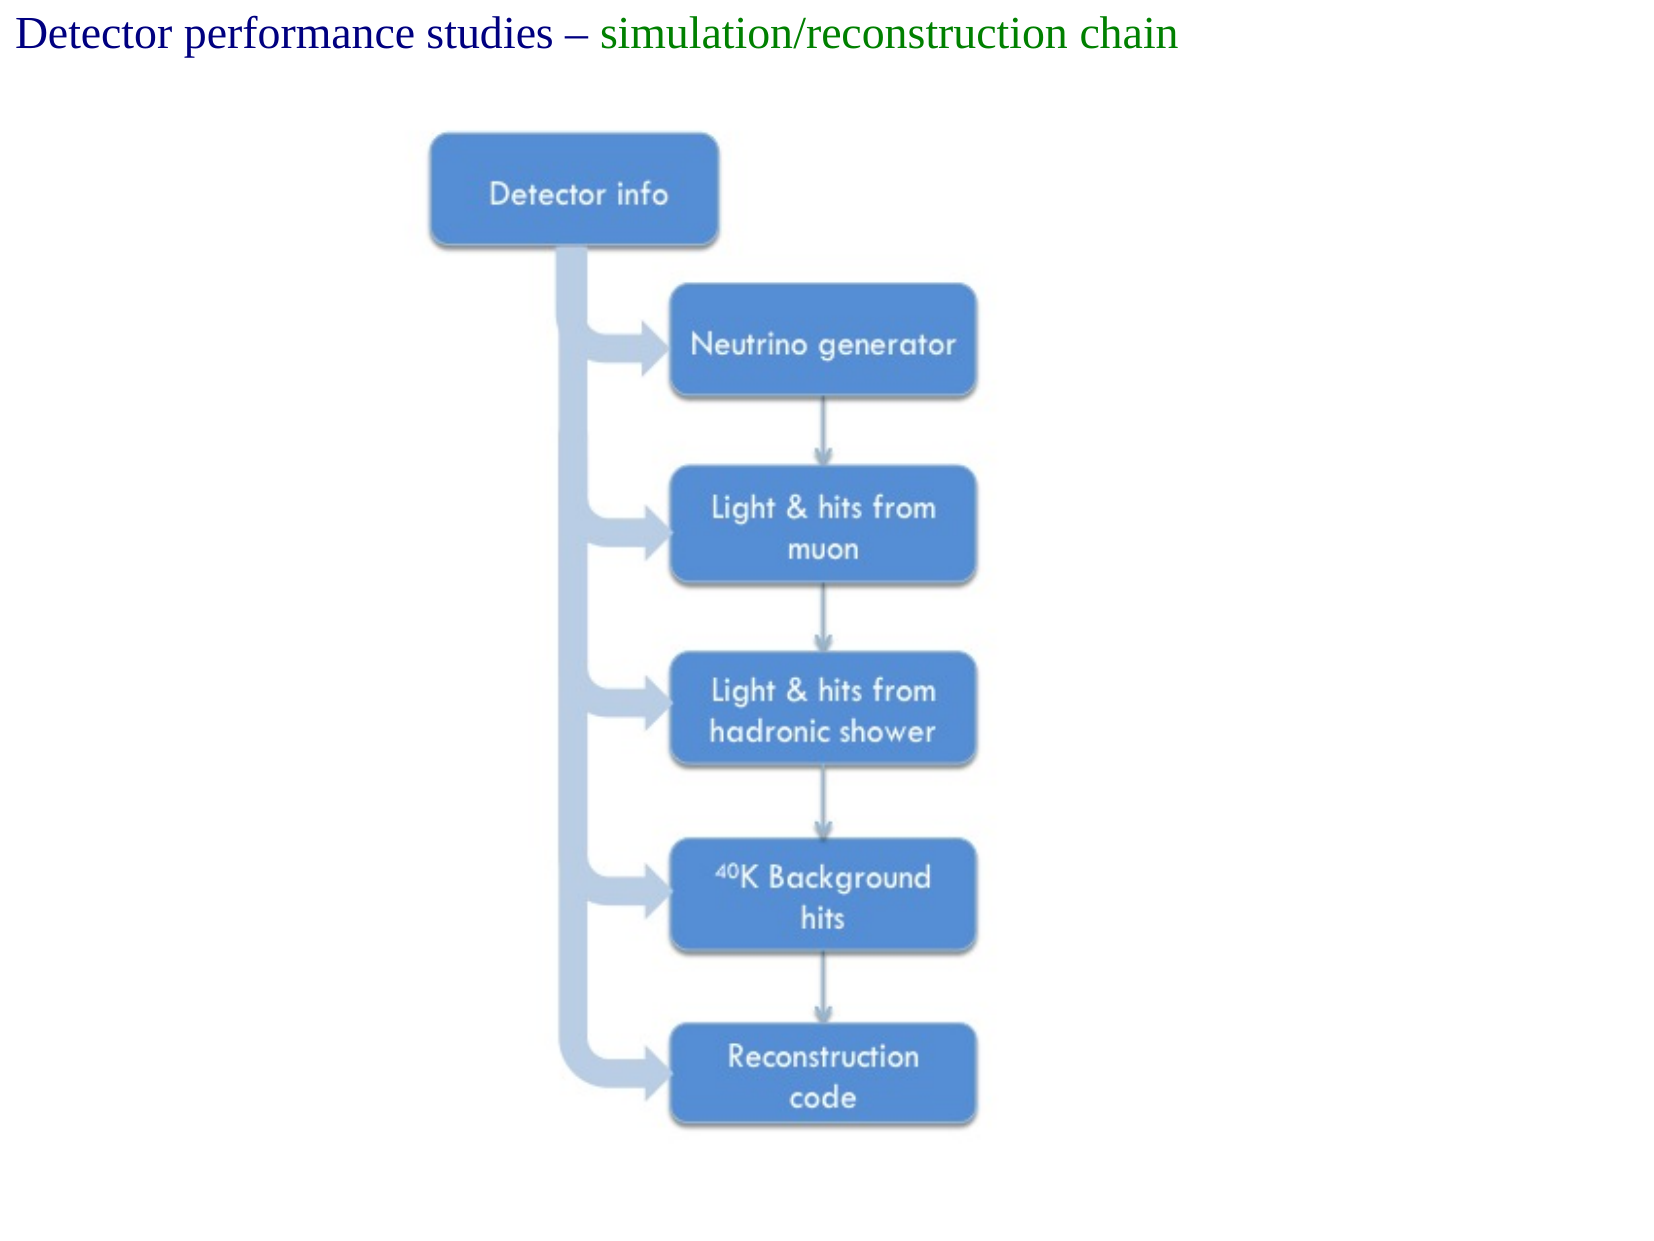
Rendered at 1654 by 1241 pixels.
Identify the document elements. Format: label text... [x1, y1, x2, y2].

picture [387, 100, 1000, 1151]
text_box Detector performance studies – simulation/reconstruction chain [0, 0, 1201, 66]
